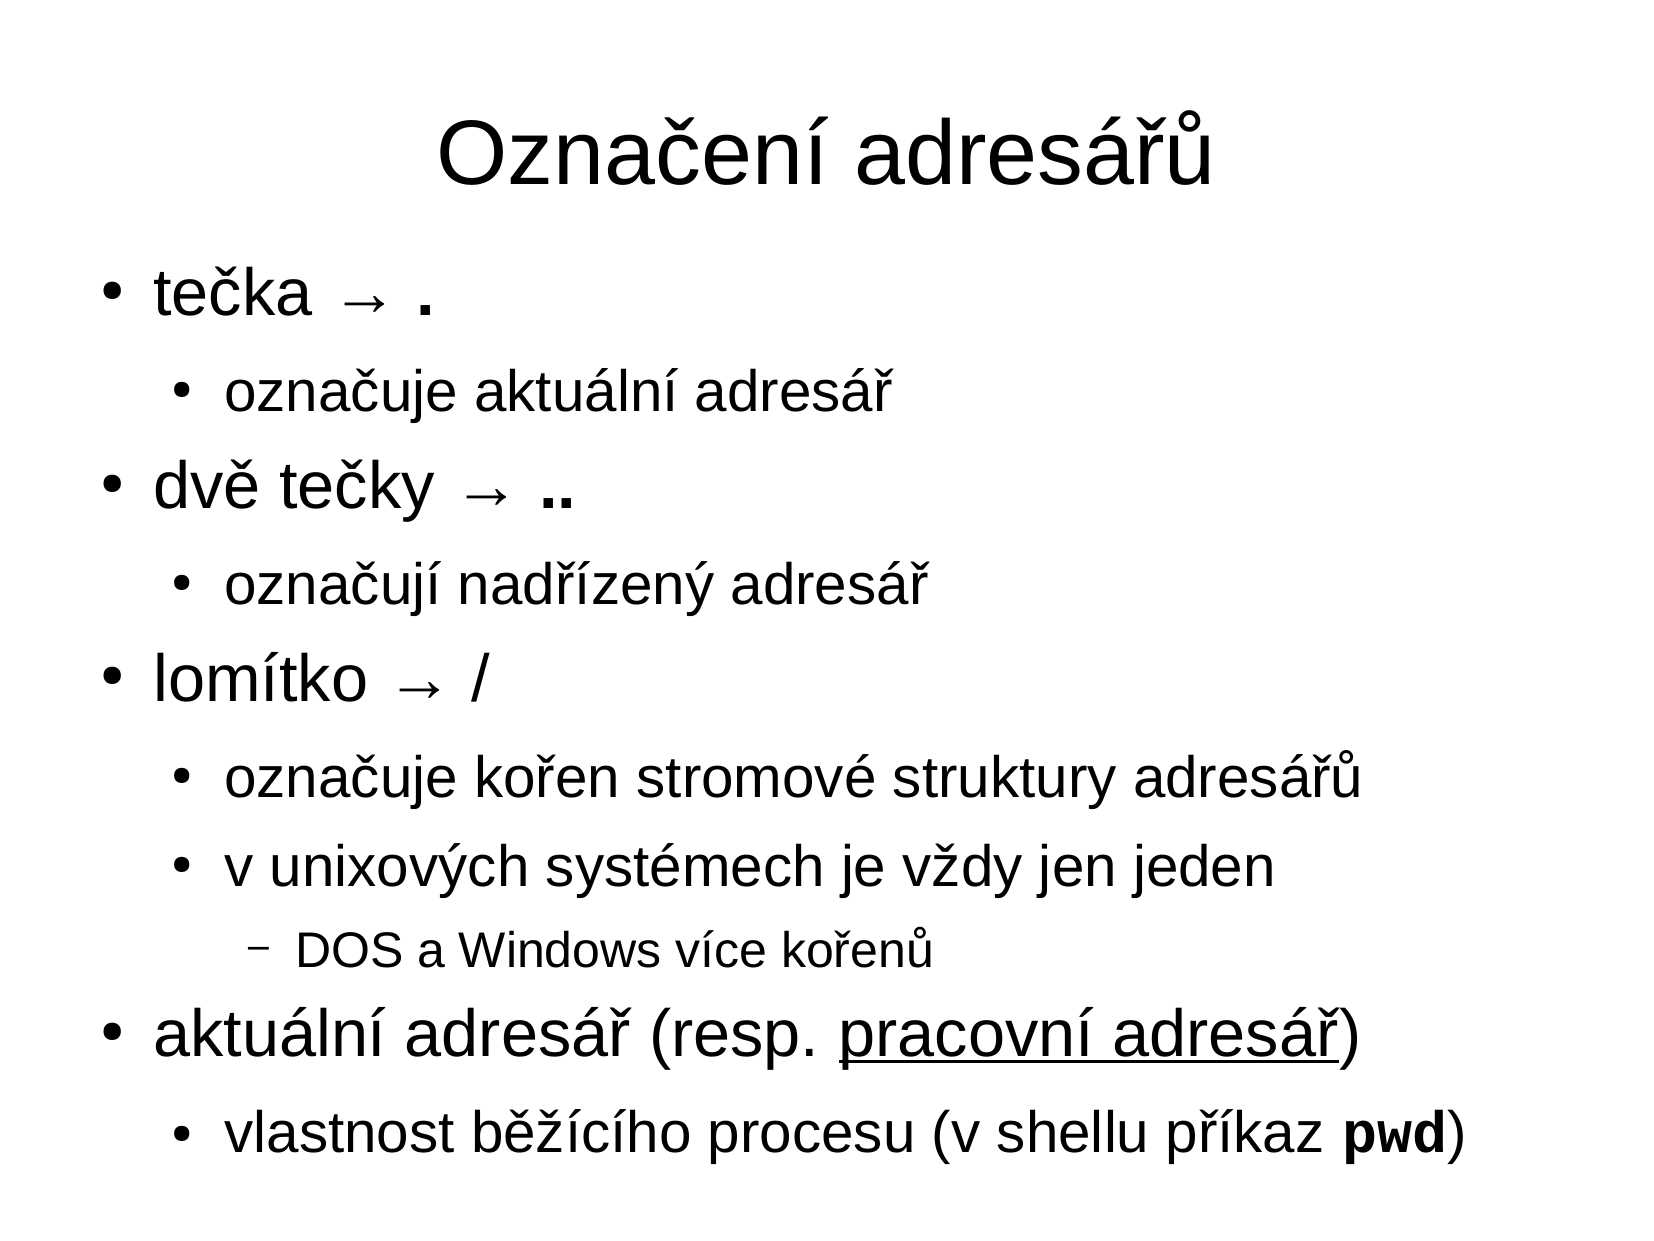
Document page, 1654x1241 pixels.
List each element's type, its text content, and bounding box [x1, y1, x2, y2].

list tečka → . označuje aktuální adresář dvě tečky → .. označují nadřízený adresář lomítko → / označuje kořen stromové struktury adresářů v unixových systémech je vždy jen jeden DOS a Windows více kořenů aktuální adresář (resp. pracovní adresář) vlastnost běžícího procesu (v shellu příkaz pwd) [82, 254, 1571, 1169]
title Označení adresářů [82, 56, 1571, 250]
